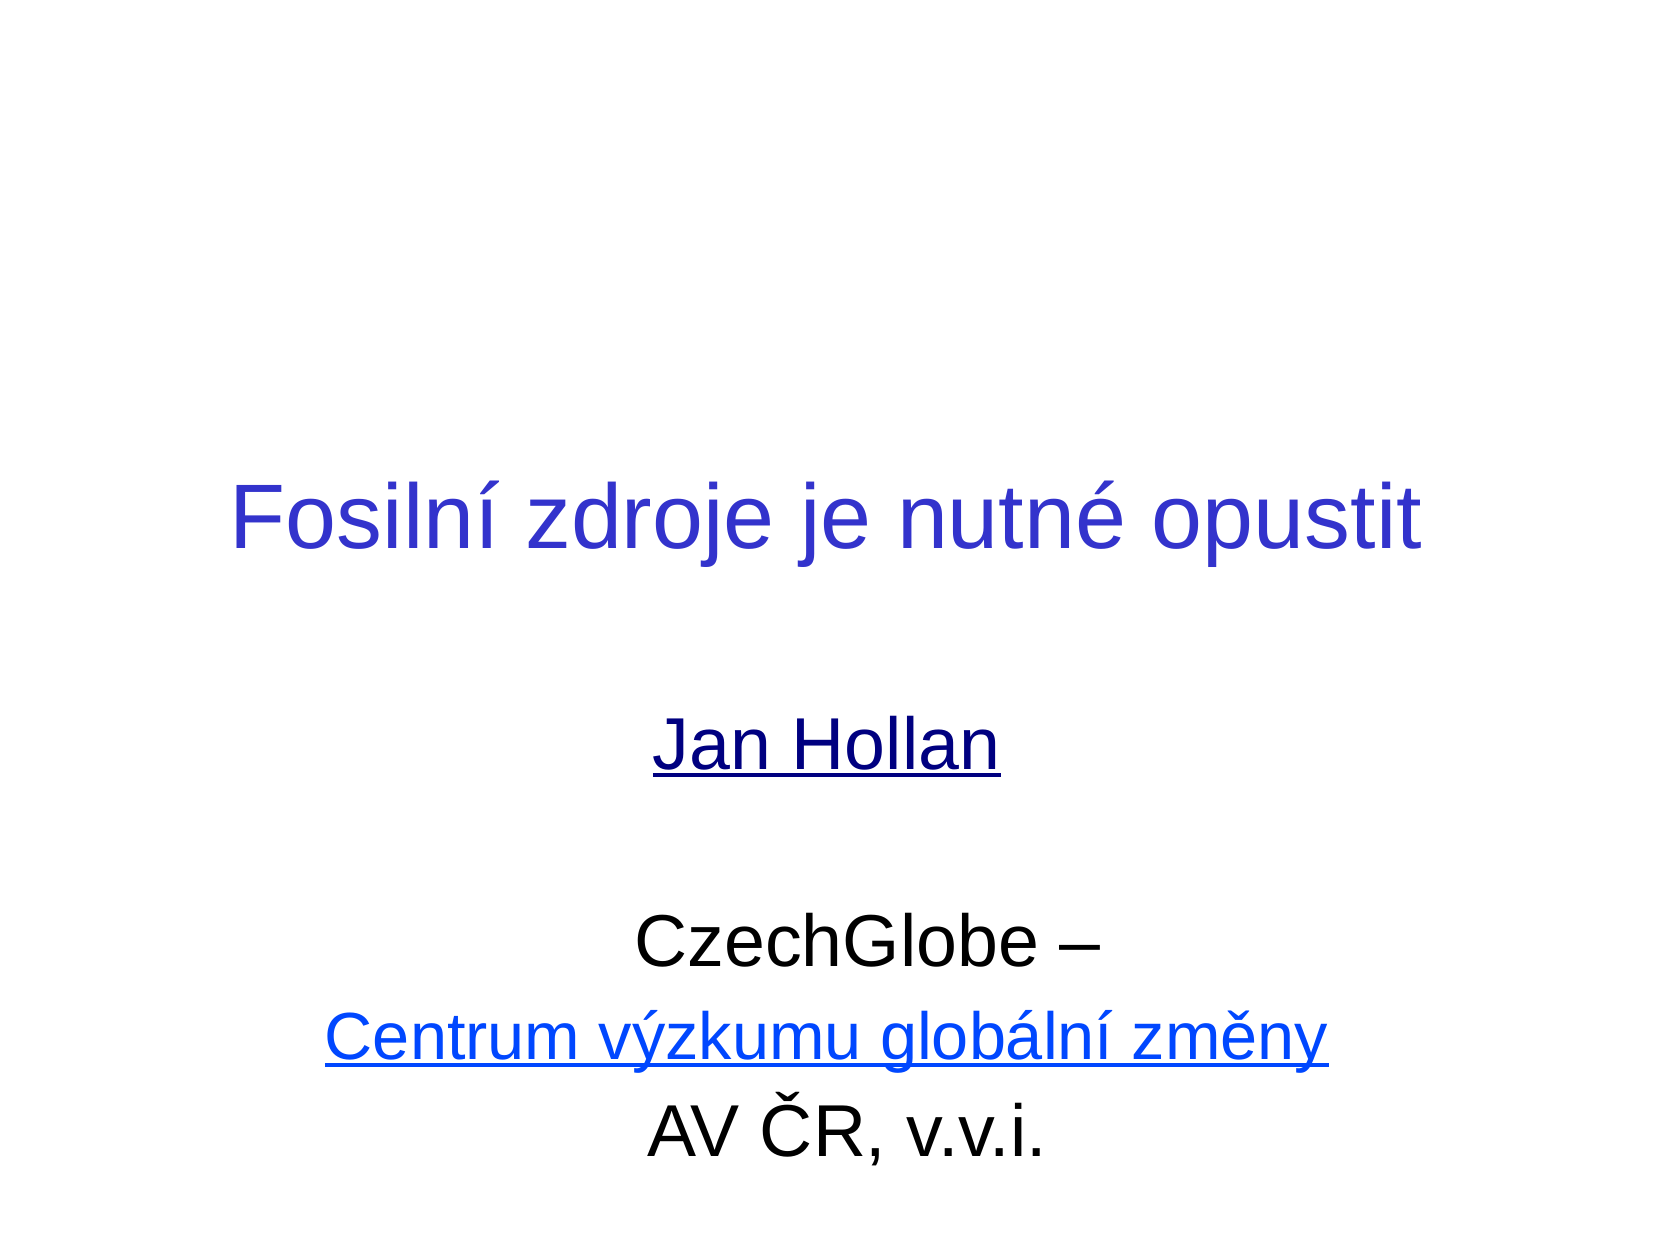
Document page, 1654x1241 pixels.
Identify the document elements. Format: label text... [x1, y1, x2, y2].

subtitle Jan Hollan CzechGlobe – Centrum výzkumu globální změny AV ČR, v.v.i. [248, 702, 1406, 1189]
title Fosilní zdroje je nutné opustit [124, 403, 1530, 630]
